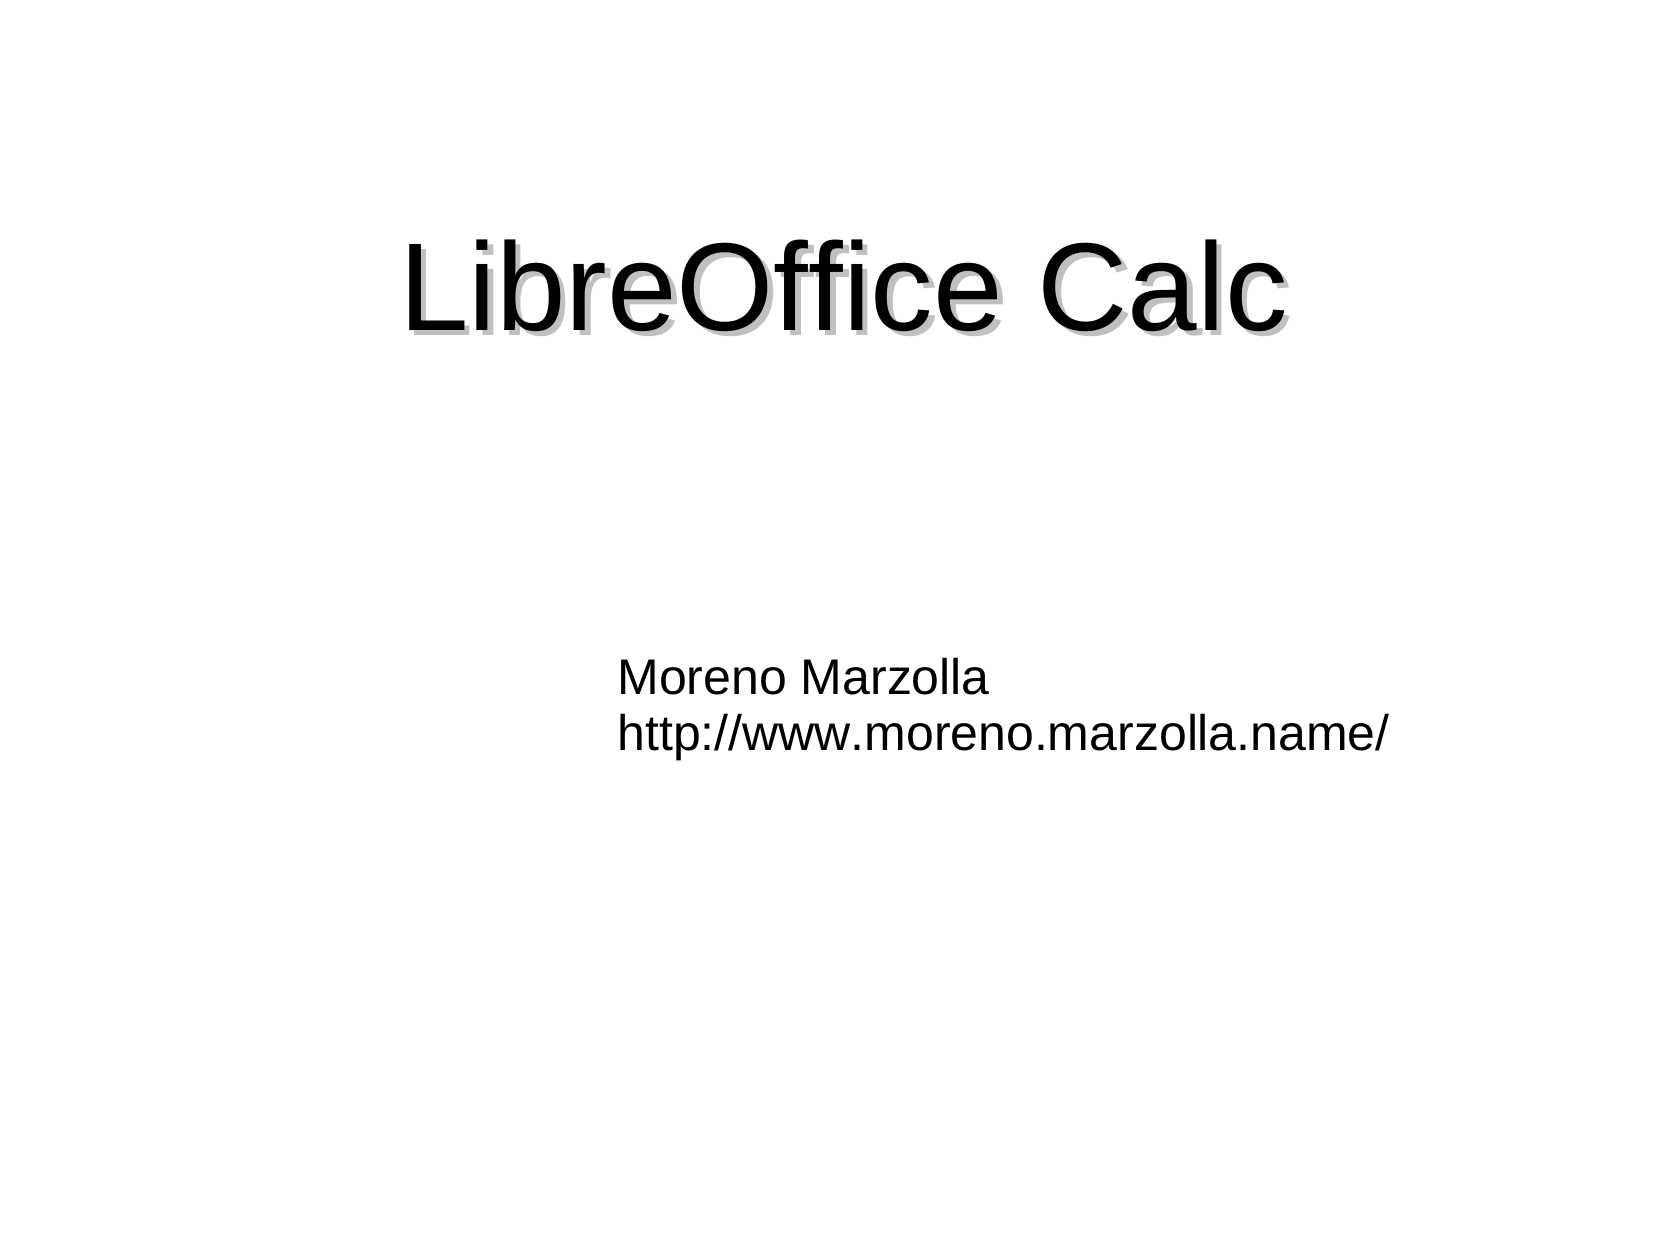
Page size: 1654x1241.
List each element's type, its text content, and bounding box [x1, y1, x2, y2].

text_box Moreno Marzolla http://www.moreno.marzolla.name/ [617, 649, 1391, 988]
text_box LibreOffice Calc [75, 147, 1613, 426]
